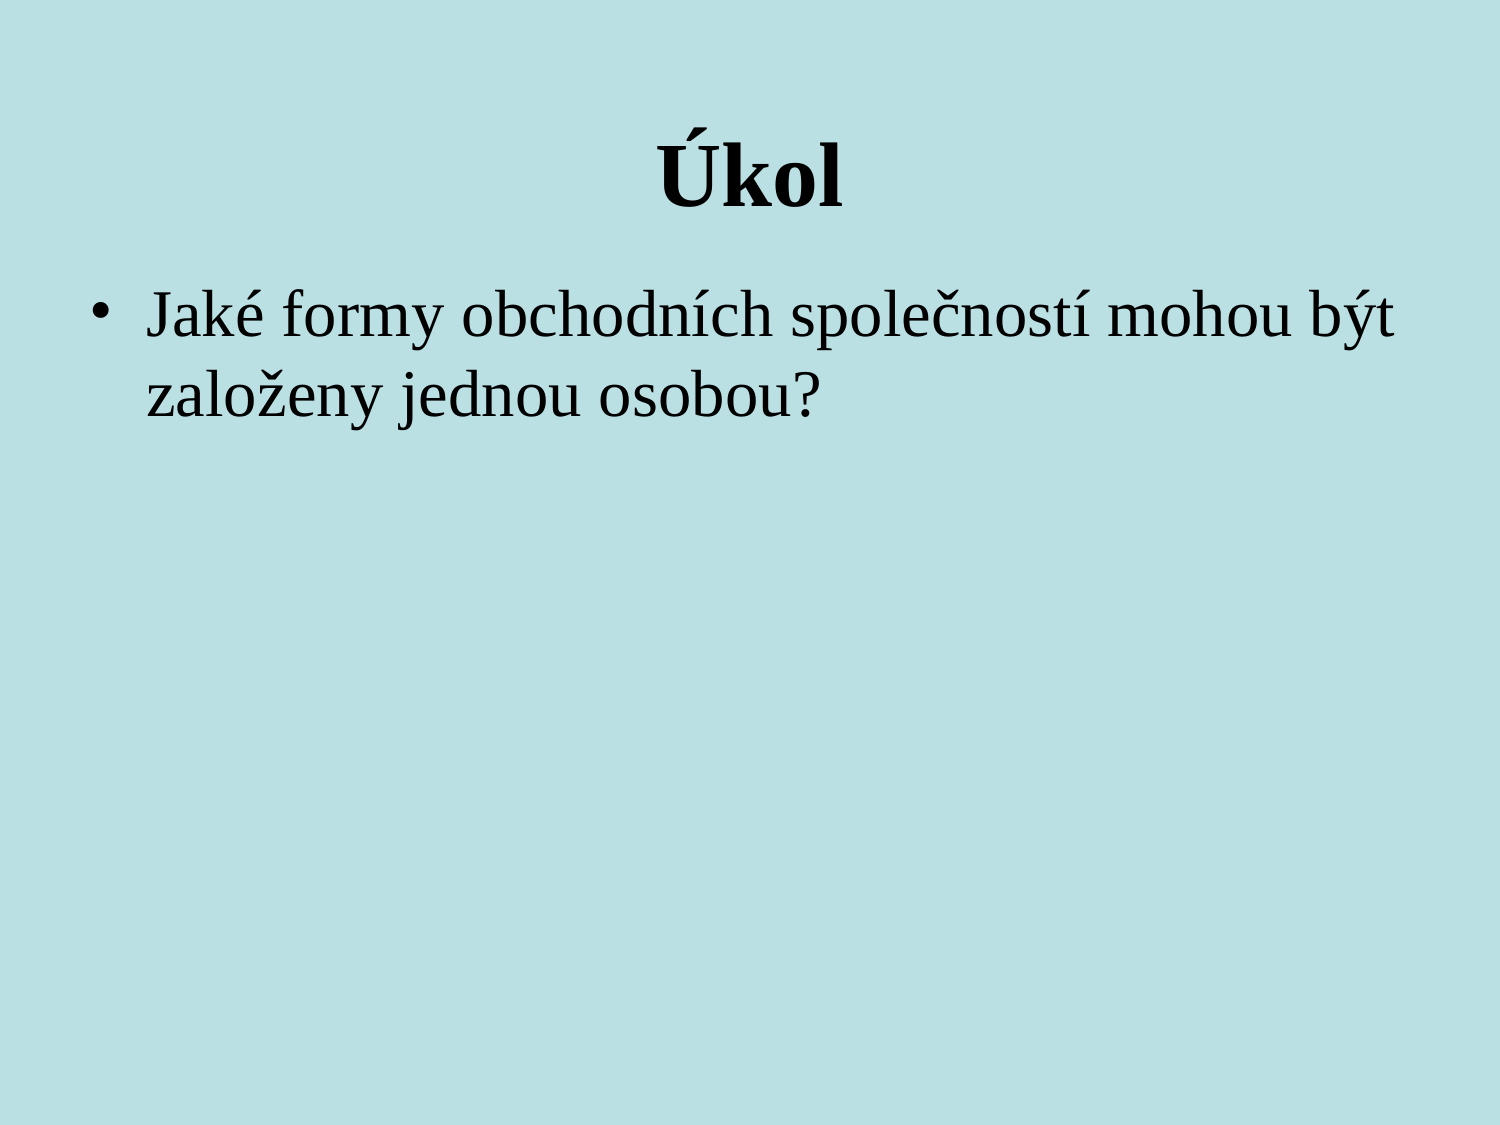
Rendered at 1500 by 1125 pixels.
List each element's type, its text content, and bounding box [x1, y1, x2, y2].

title Úkol [75, 44, 1426, 233]
list Jaké formy obchodních společností mohou být založeny jednou osobou? [75, 262, 1426, 1006]
